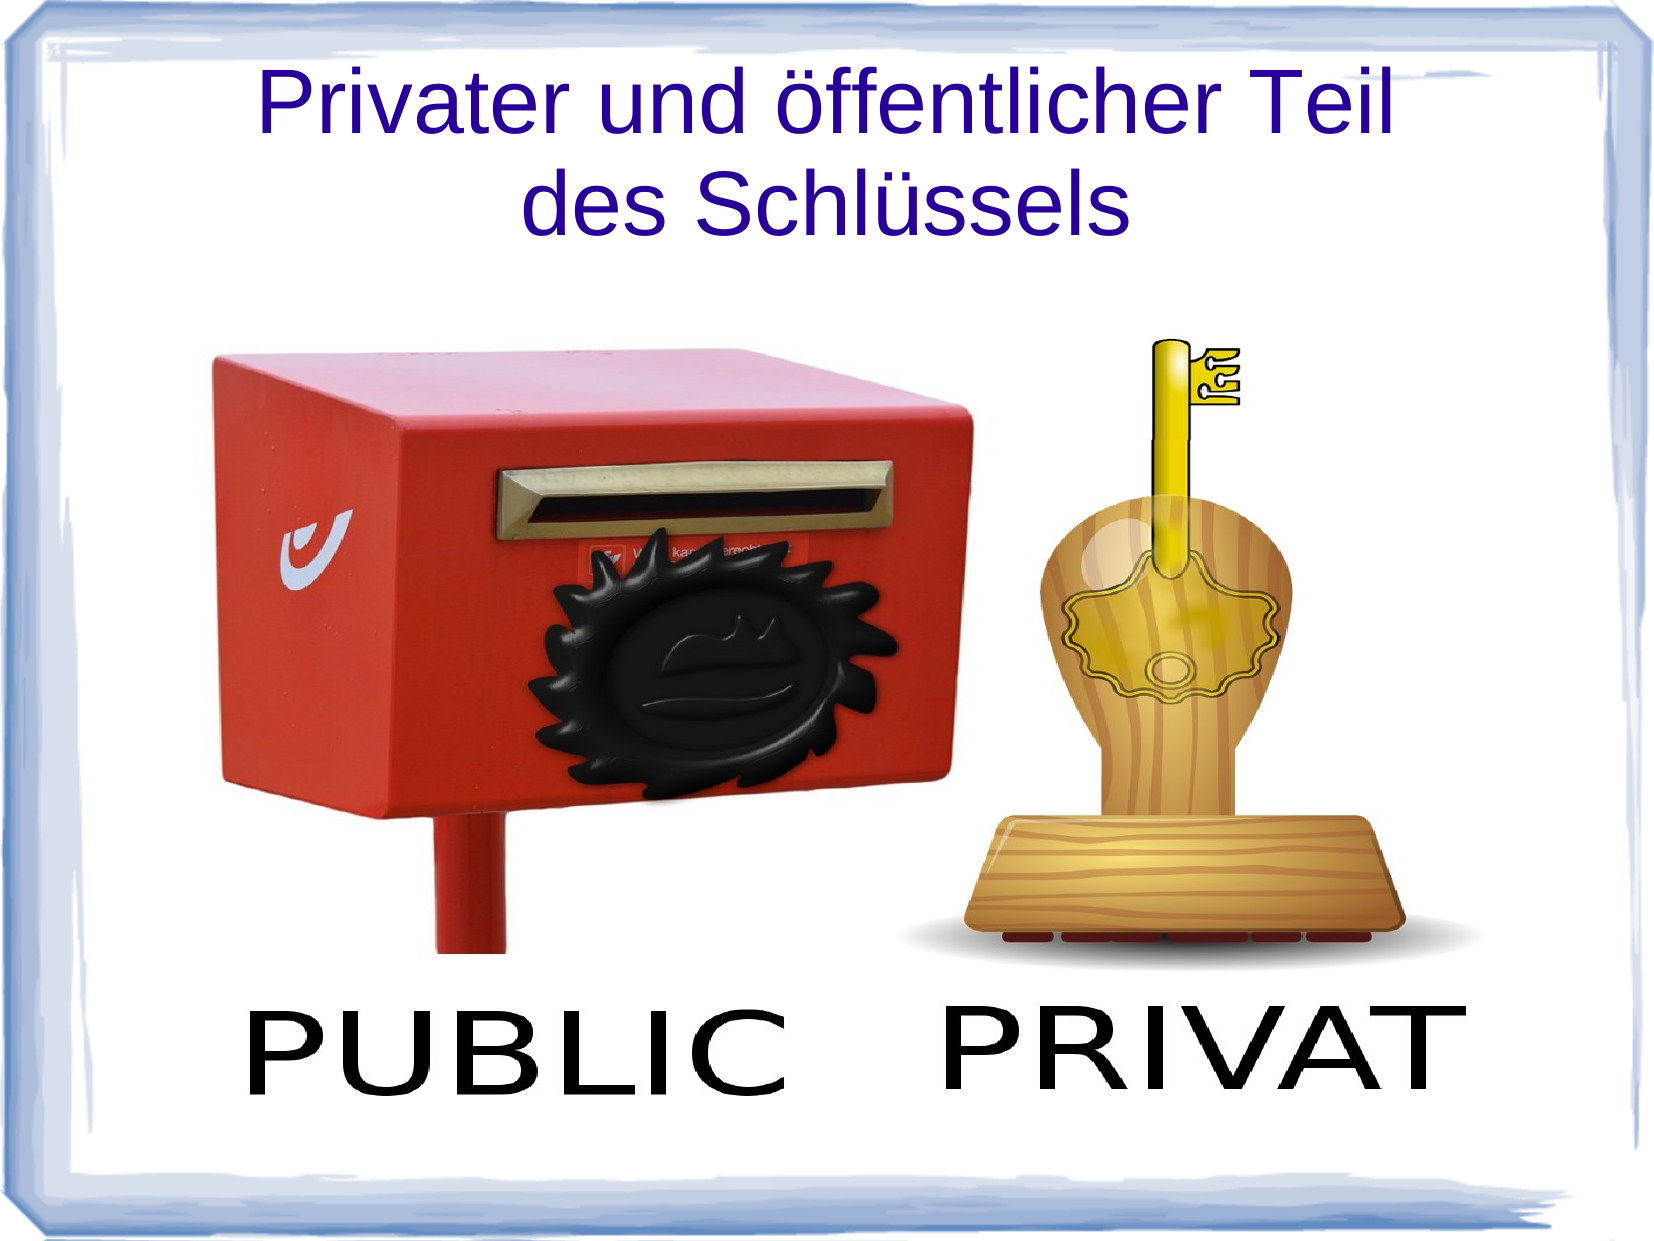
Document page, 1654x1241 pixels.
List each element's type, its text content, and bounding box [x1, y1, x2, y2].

title Privater und öffentlicher Teil des Schlüssels [82, 49, 1571, 257]
picture [0, 0, 1654, 1241]
